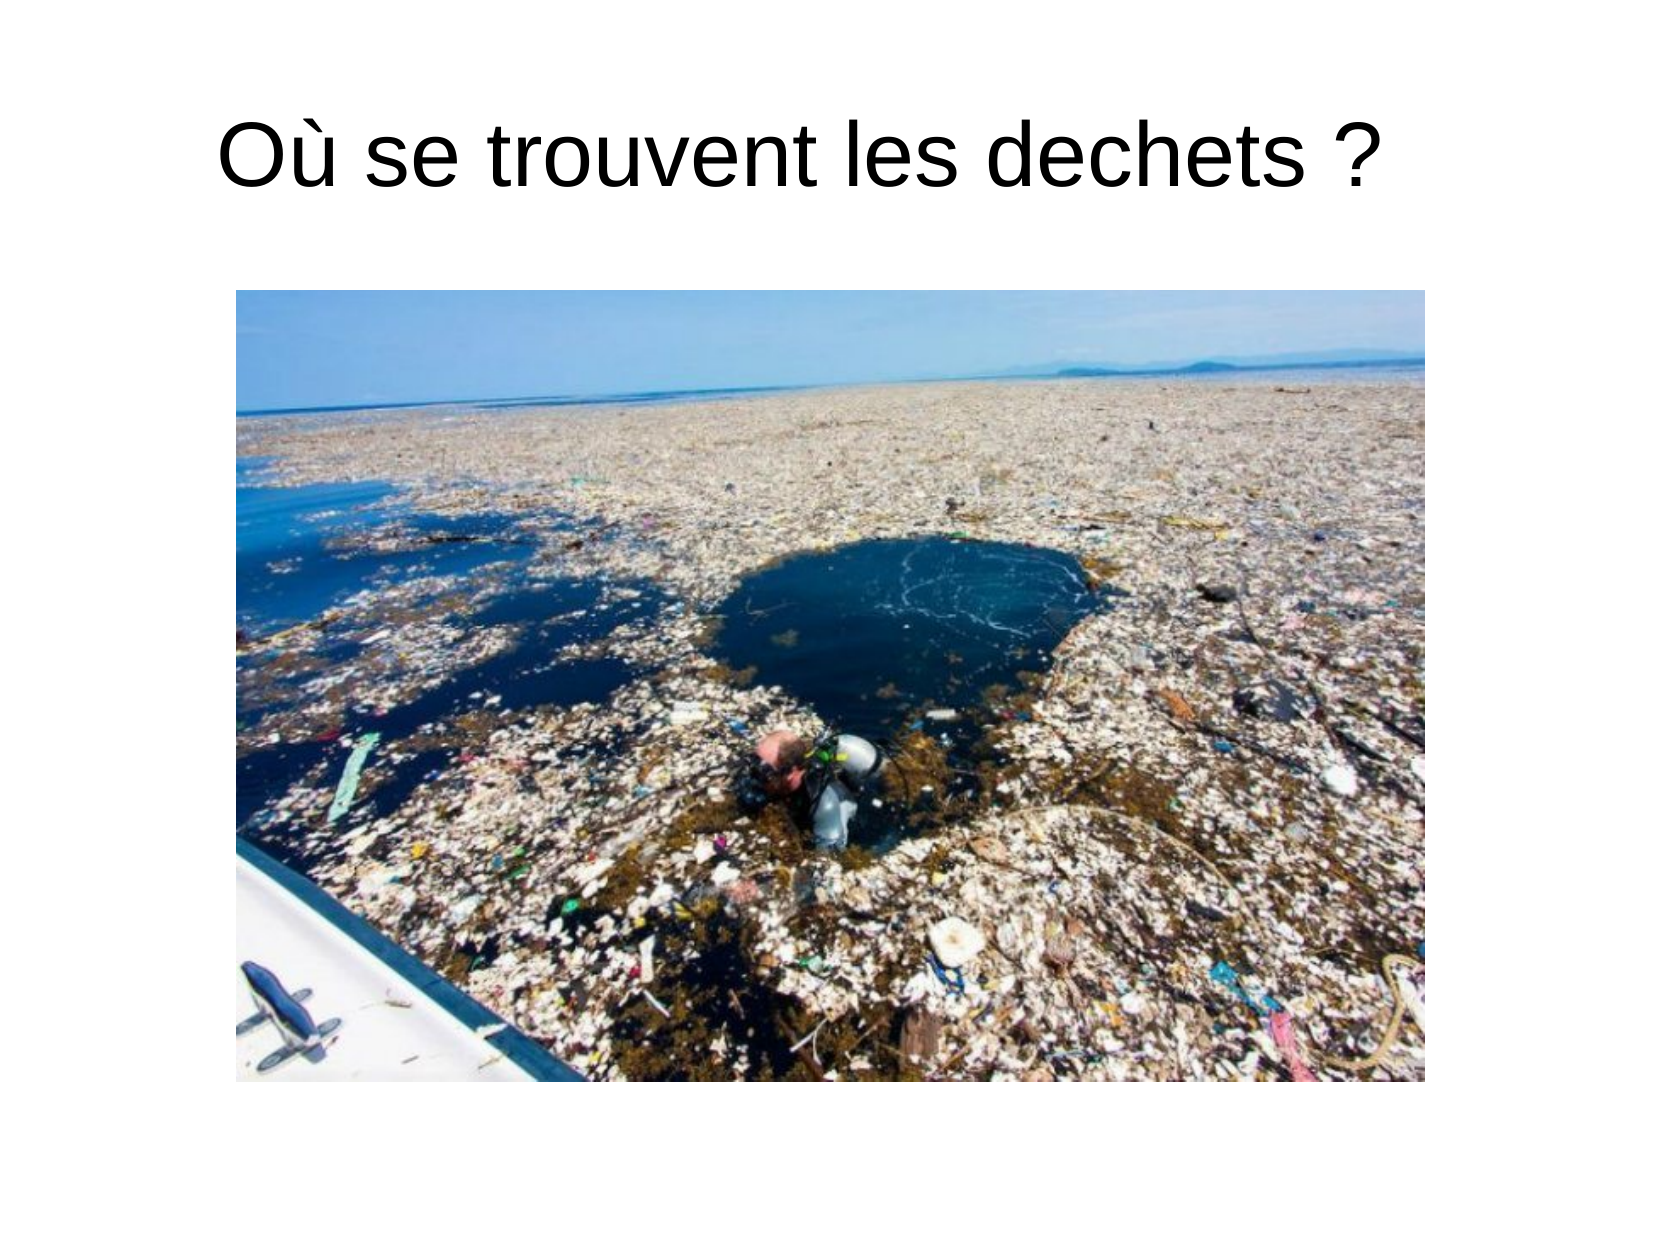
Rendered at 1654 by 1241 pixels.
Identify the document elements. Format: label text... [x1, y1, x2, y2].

title Où se trouvent les dechets ? [82, 49, 1571, 257]
picture [236, 290, 1425, 1082]
